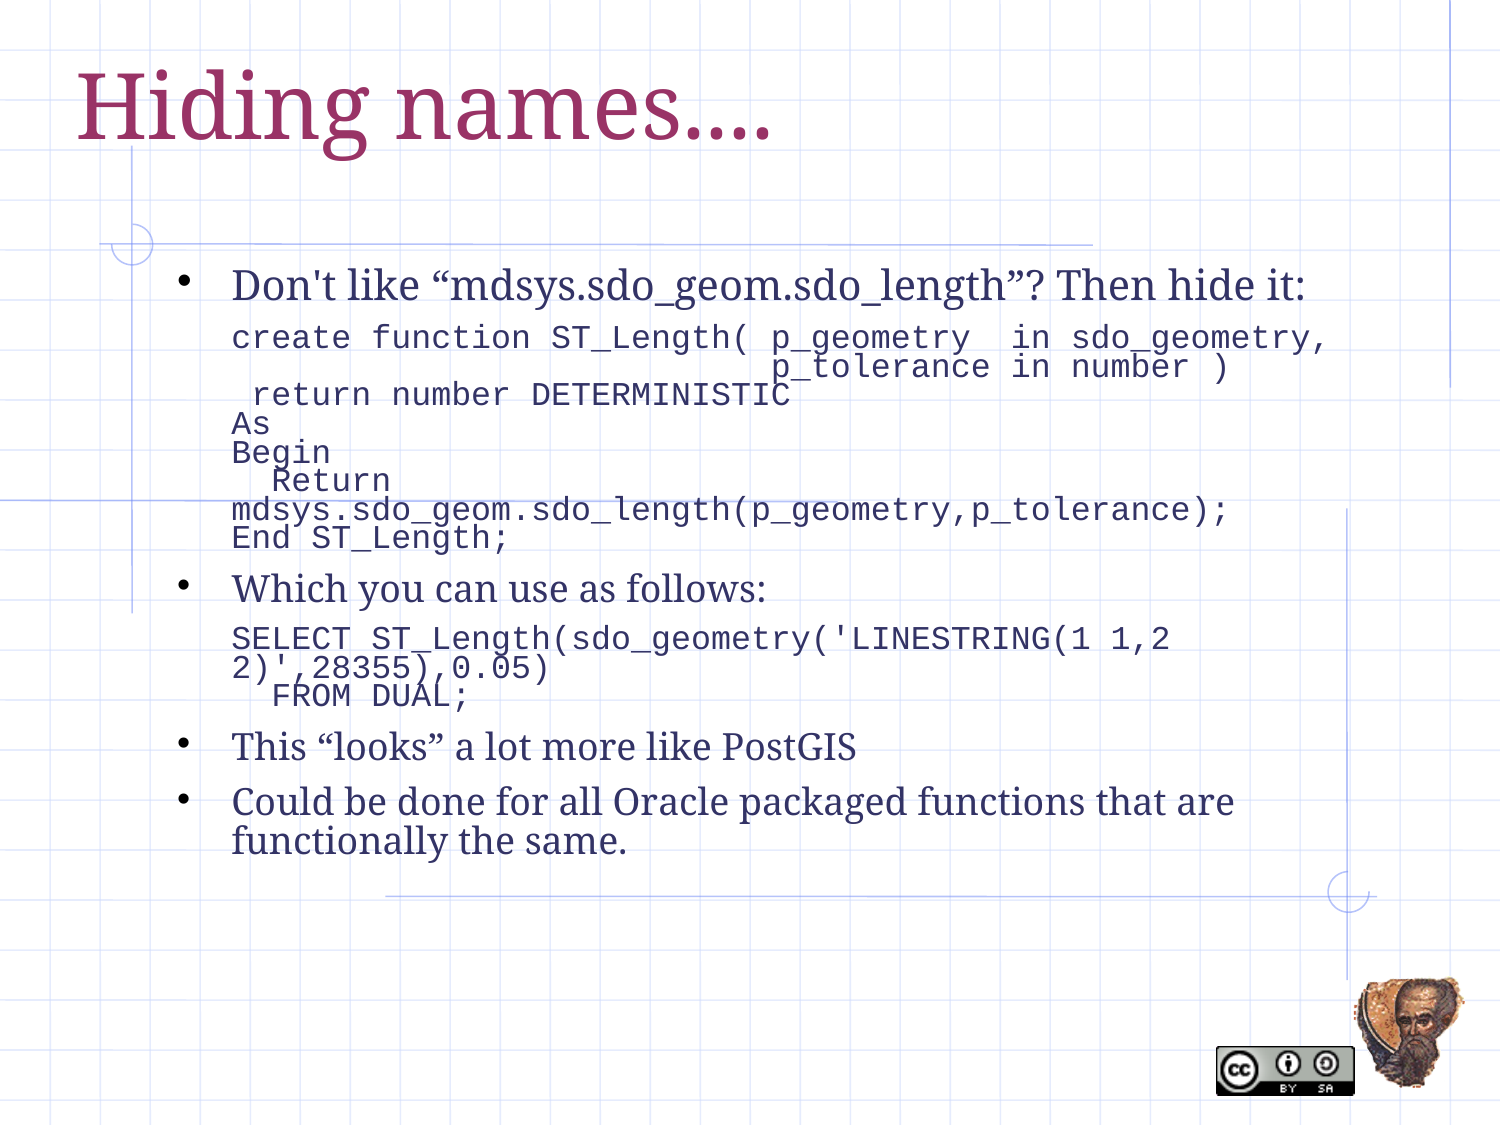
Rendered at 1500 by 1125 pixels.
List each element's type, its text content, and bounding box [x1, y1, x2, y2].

title Hiding names.... [74, 45, 1424, 177]
picture [1216, 976, 1465, 1096]
list Don't like “mdsys.sdo_geom.sdo_length”? Then hide it: create function ST_Length( p_geometry in sdo_geometry, p_tolerance in number ) return number DETERMINISTIC As Begin Return mdsys.sdo_geom.sdo_length(p_geometry,p_tolerance); End ST_Length; Which you can use as follows: SELECT ST_Length(sdo_geometry('LINESTRING(1 1,2 2)',28355),0.05) FROM DUAL; This “looks” a lot more like PostGIS Could be done for all Oracle packaged functions that are functionally the same. [177, 265, 1367, 1034]
